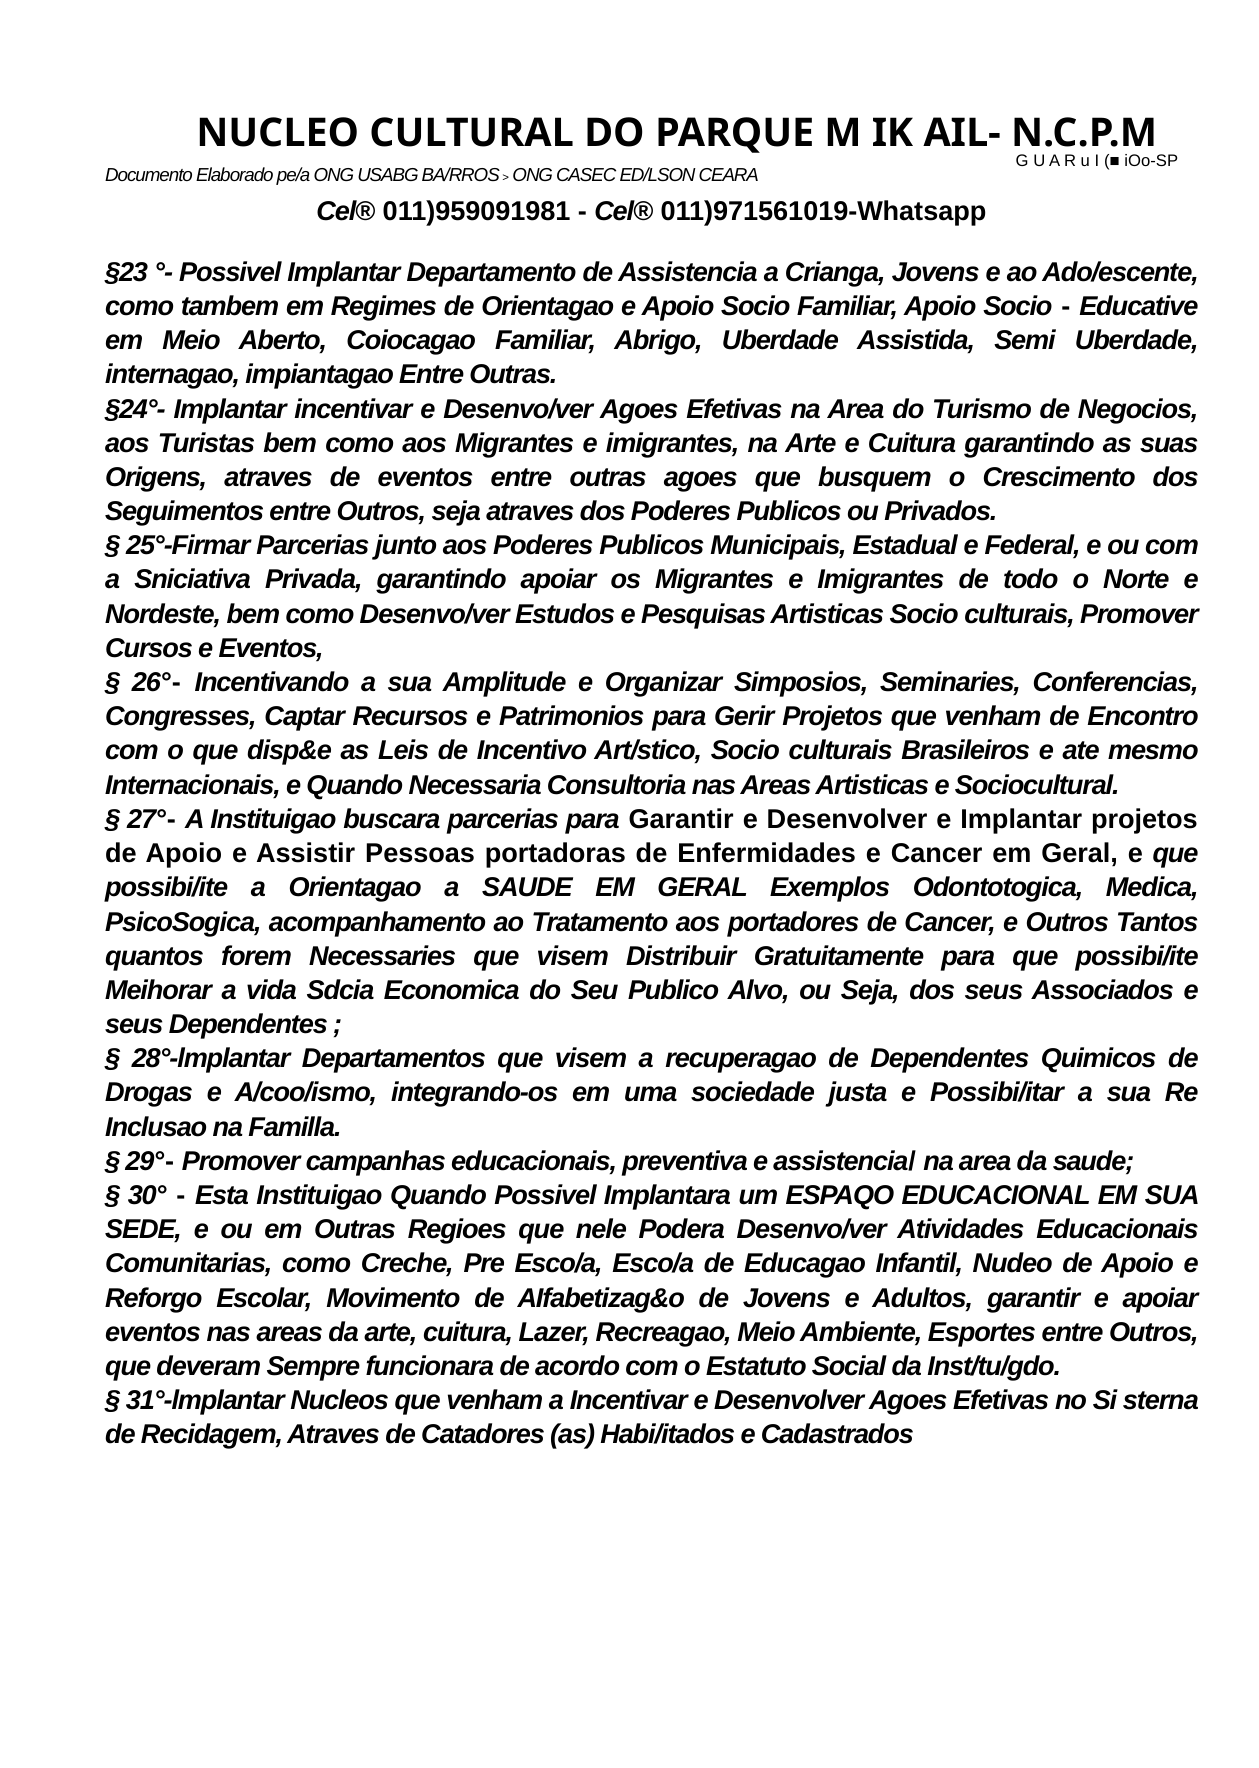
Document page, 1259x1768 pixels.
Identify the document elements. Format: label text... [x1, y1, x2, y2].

text_box NUCLEO CULTURAL DO PARQUE M IK AIL- N.C.P.M G U A R u I (■ iOo-SP Documento Elaborado pe/a ONG USABG BA/RROS > ONG CASEC ED/LSON CEARA Cel® 011)959091981 - Cel® 011)971561019-Whatsapp §23 °- Possivel Implantar Departamento de Assistencia a Crianga, Jovens e ao Ado/escente, como tambem em Regimes de Orientagao e Apoio Socio Familiar, Apoio Socio - Educative em Meio Aberto, Coiocagao Familiar, Abrigo, Uberdade Assistida, Semi Uberdade, internagao, impiantagao Entre Outras. §24°- Implantar incentivar e Desenvo/ver Agoes Efetivas na Area do Turismo de Negocios, aos Turistas bem como aos Migrantes e imigrantes, na Arte e Cuitura garantindo as suas Origens, atraves de eventos entre outras agoes que busquem o Crescimento dos Seguimentos entre Outros, seja atraves dos Poderes Publicos ou Privados. § 25°-Firmar Parcerias junto aos Poderes Publicos Municipais, Estadual e Federal, e ou com a Sniciativa Privada, garantindo apoiar os Migrantes e Imigrantes de todo o Norte e Nordeste, bem como Desenvo/ver Estudos e Pesquisas Artisticas Socio culturais, Promover Cursos e Eventos, § 26°- Incentivando a sua Amplitude e Organizar Simposios, Seminaries, Conferencias, Congresses, Captar Recursos e Patrimonios para Gerir Projetos que venham de Encontro com o que disp&e as Leis de Incentivo Art/stico, Socio culturais Brasileiros e ate mesmo Internacionais, e Quando Necessaria Consultoria nas Areas Artisticas e Sociocultural. § 27°- A Instituigao buscara parcerias para Garantir e Desenvolver e Implantar projetos de Apoio e Assistir Pessoas portadoras de Enfermidades e Cancer em Geral, e que possibi/ite a Orientagao a SAUDE EM GERAL Exemplos Odontotogica, Medica, PsicoSogica, acompanhamento ao Tratamento aos portadores de Cancer, e Outros Tantos quantos forem Necessaries que visem Distribuir Gratuitamente para que possibi/ite Meihorar a vida Sdcia Economica do Seu Publico Alvo, ou Seja, dos seus Associados e seus Dependentes ; § 28°-lmplantar Departamentos que visem a recuperagao de Dependentes Quimicos de Drogas e A/coo/ismo, integrando-os em uma sociedade justa e Possibi/itar a sua Re Inclusao na Familla. § 29°- Promover campanhas educacionais, preventiva e assistencia/ na area da saude; § 30° - Esta Instituigao Quando Possivel Implantara um ESPAQO EDUCACIONAL EM SUA SEDE, e ou em Outras Regioes que nele Podera Desenvo/ver Atividades Educacionais Comunitarias, como Creche, Pre Esco/a, Esco/a de Educagao Infantil, Nudeo de Apoio e Reforgo Escolar, Movimento de AIfabetizag&o de Jovens e Adultos, garantir e apoiar eventos nas areas da arte, cuitura, Lazer, Recreagao, Meio Ambiente, Esportes entre Outros, que deveram Sempre funcionara de acordo com o Estatuto Social da Inst/tu/gdo. § 31°-lmplantar Nucleos que venham a Incentivar e Desenvolver Agoes Efetivas no Si sterna de Recidagem, Atraves de Catadores (as) Habi/itados e Cadastrados [105, 139, 1197, 1607]
